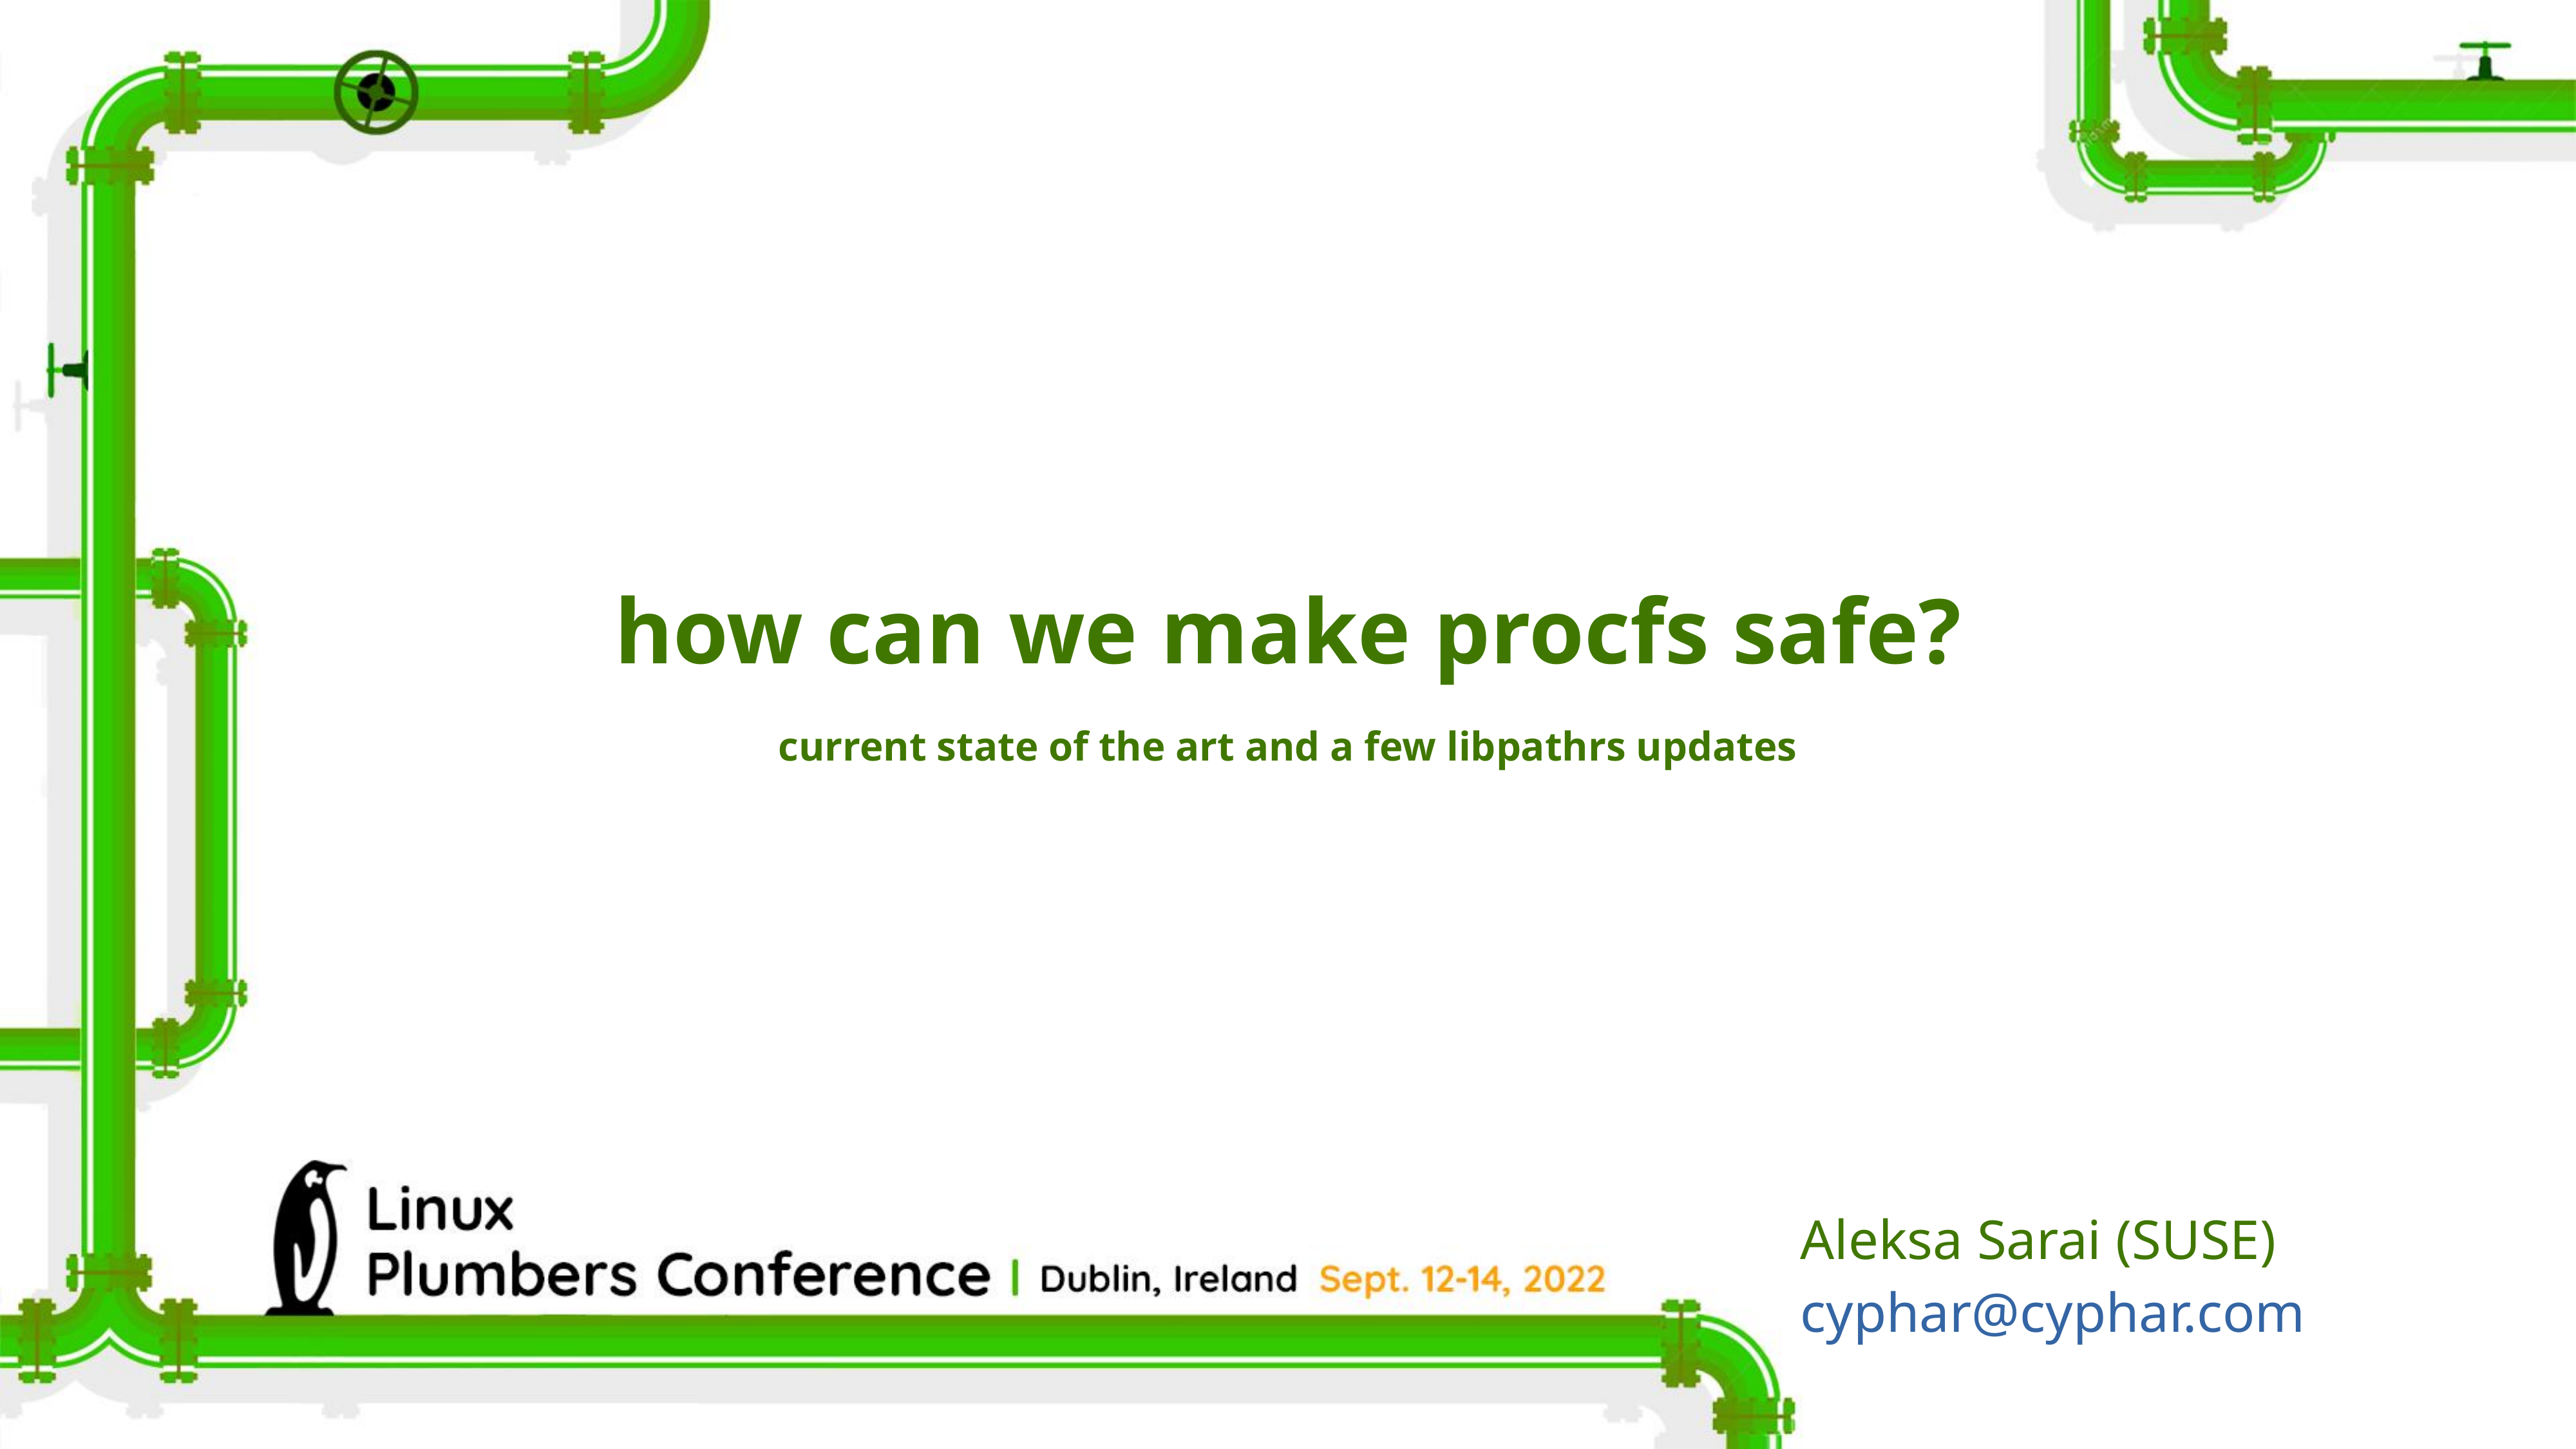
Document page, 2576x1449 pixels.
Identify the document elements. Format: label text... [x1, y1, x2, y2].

text_box Aleksa Sarai (SUSE) cyphar@cyphar.com [1790, 1197, 2395, 1306]
picture [0, 0, 2576, 1449]
text_box how can we make procfs safe? current state of the art and a few libpathrs updates [1, 580, 2575, 775]
